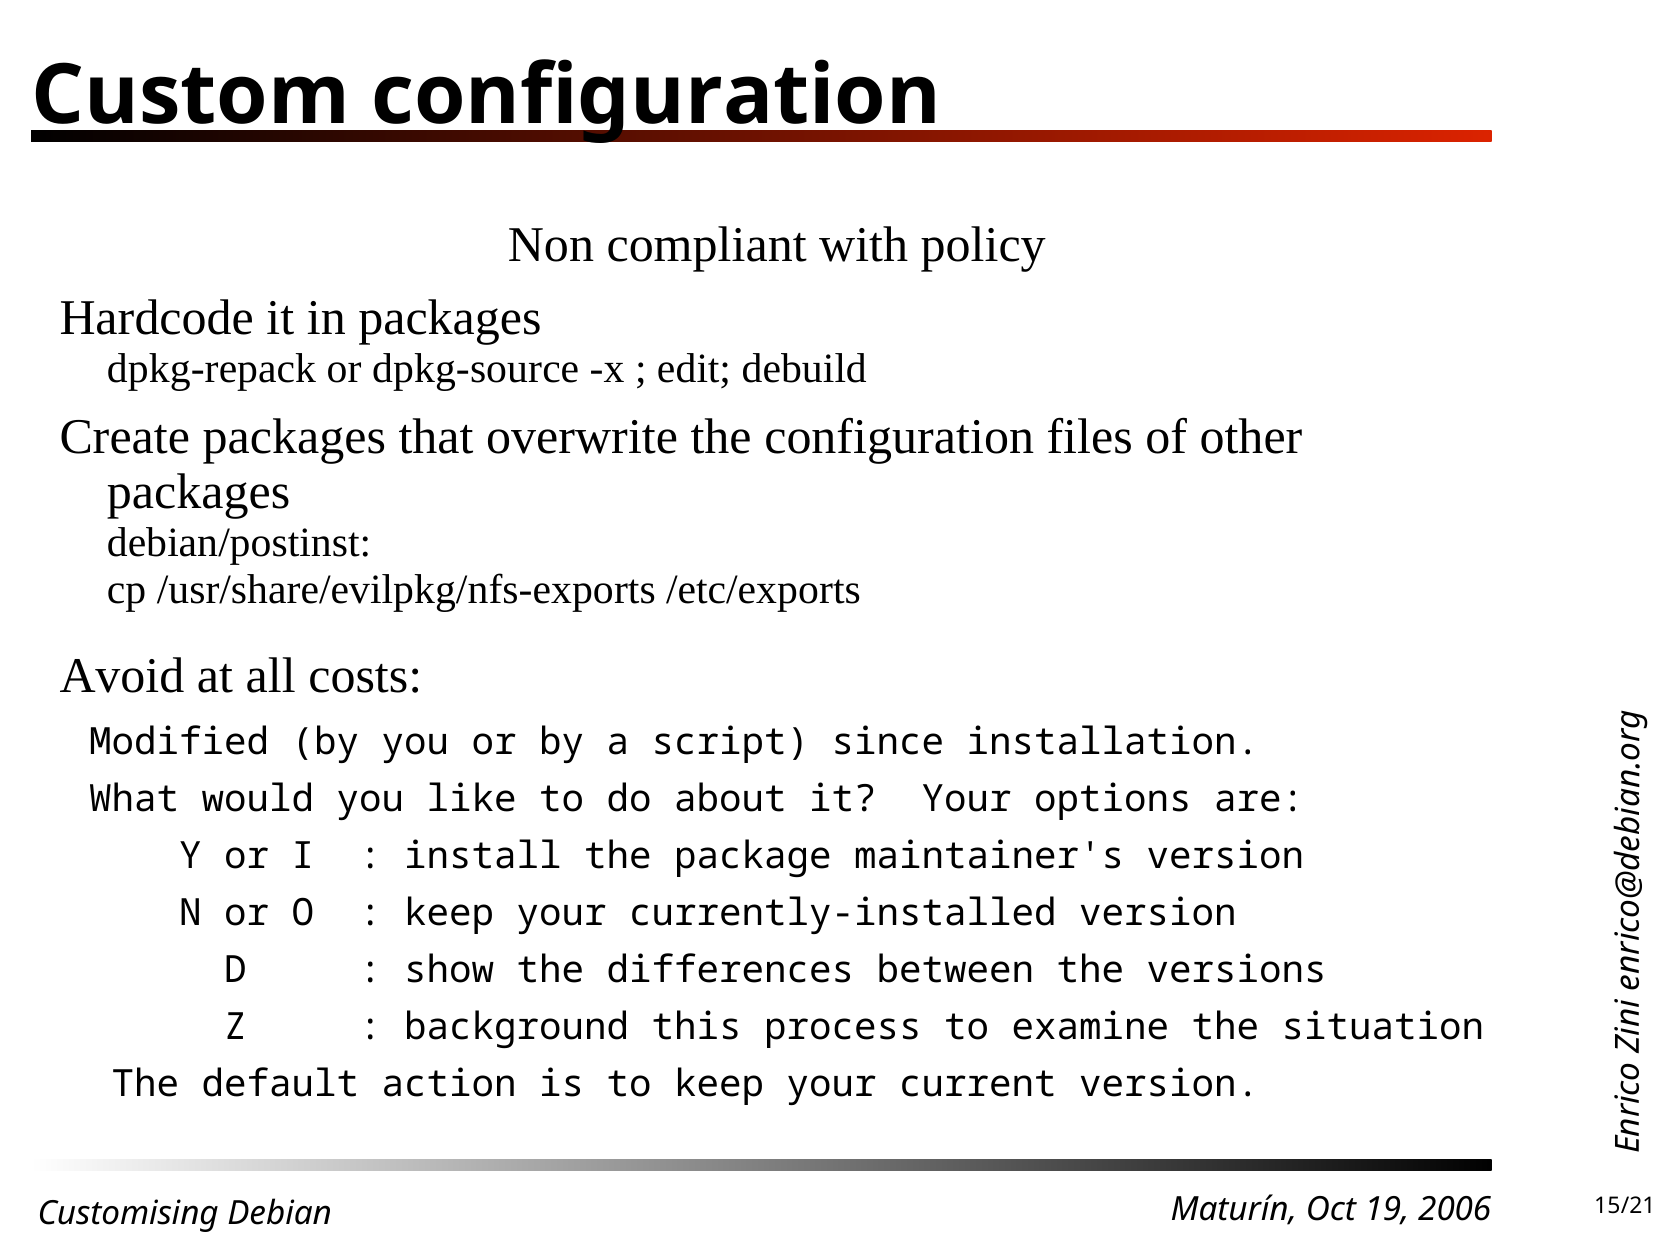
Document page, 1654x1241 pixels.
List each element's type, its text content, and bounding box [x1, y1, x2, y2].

text_box Non compliant with policy Hardcode it in packages dpkg-repack or dpkg-source -x ; edit; debuild Create packages that overwrite the configuration files of other packages debian/postinst: cp /usr/share/evilpkg/nfs-exports /etc/exports Avoid at all costs: Modified (by you or by a script) since installation. What would you like to do about it? Your options are: Y or I : install the package maintainer's version N or O : keep your currently-installed version D : show the differences between the versions Z : background this process to examine the situation The default action is to keep your current version. [59, 216, 1495, 1077]
text_box Custom configuration [31, 34, 1495, 169]
